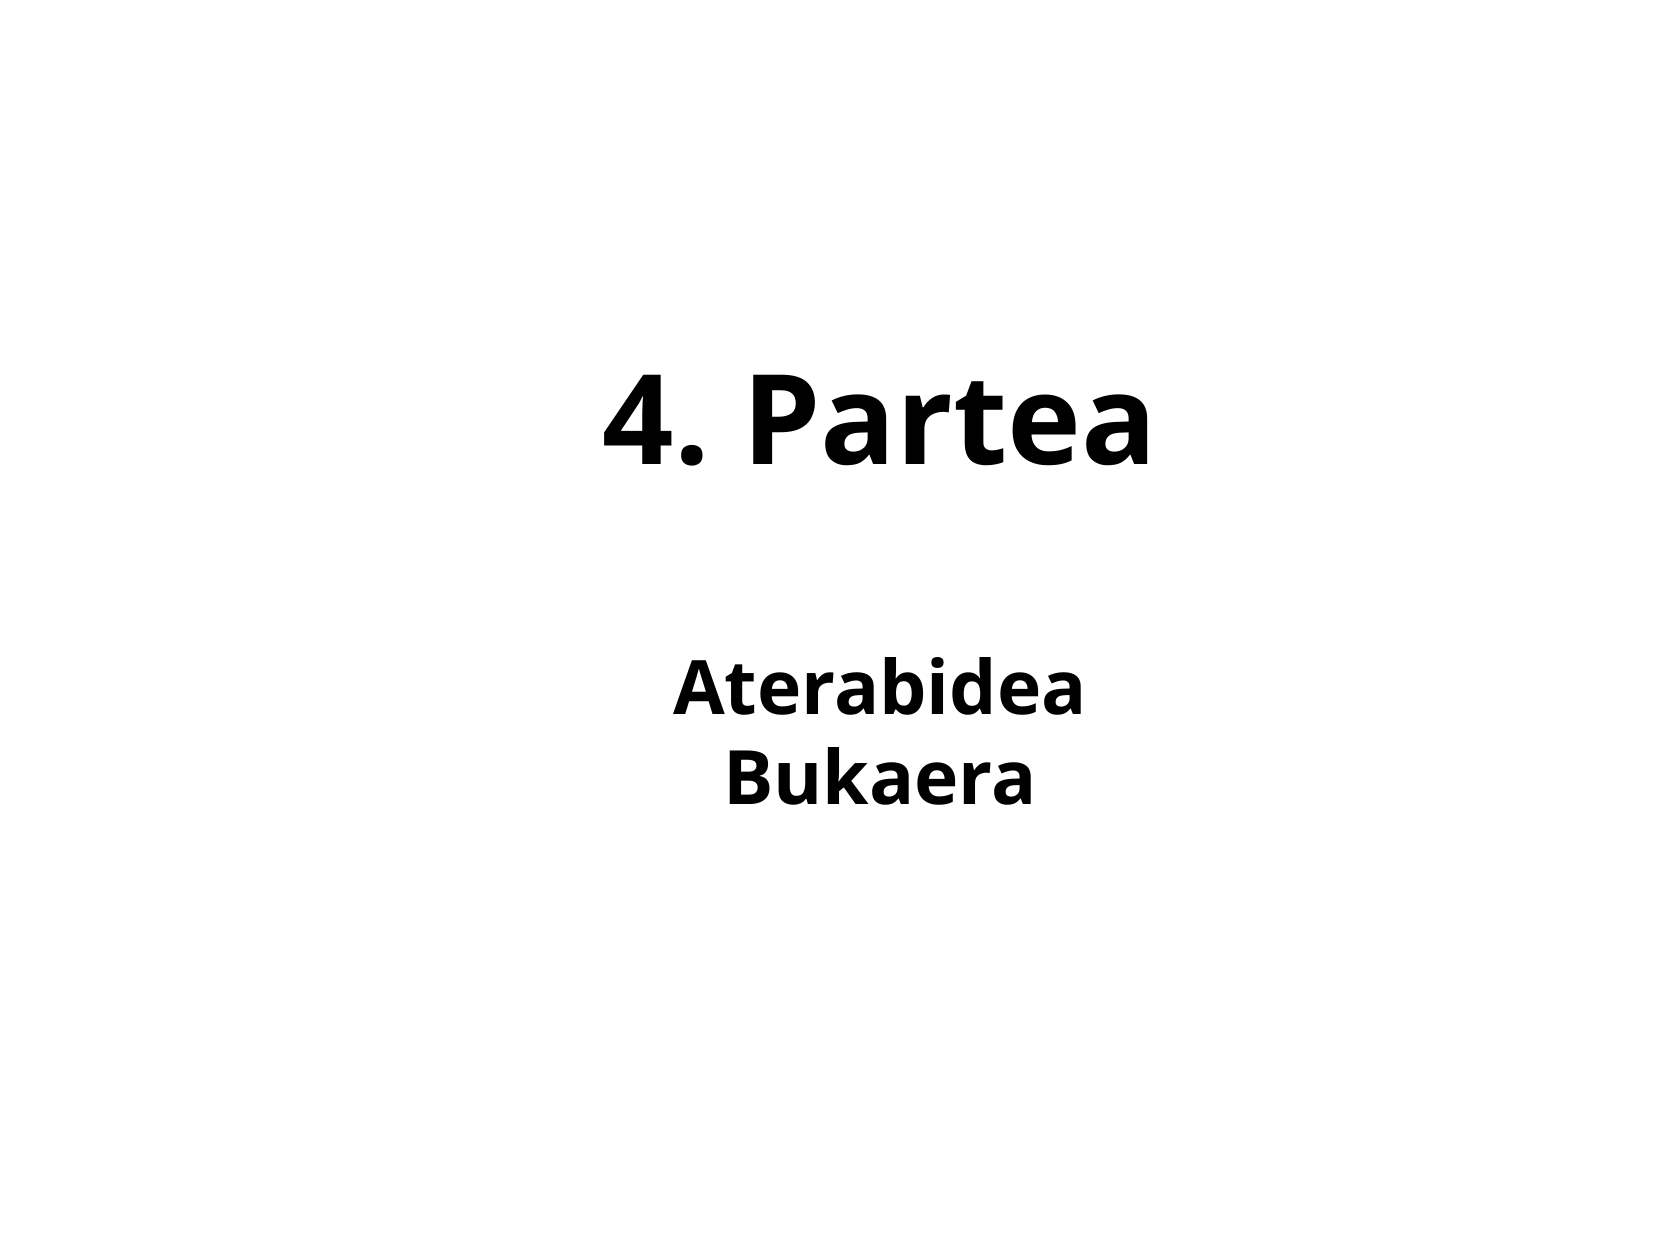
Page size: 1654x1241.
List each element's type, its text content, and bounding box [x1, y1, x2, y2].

title 4. Partea Aterabidea Bukaera [460, 435, 1300, 827]
